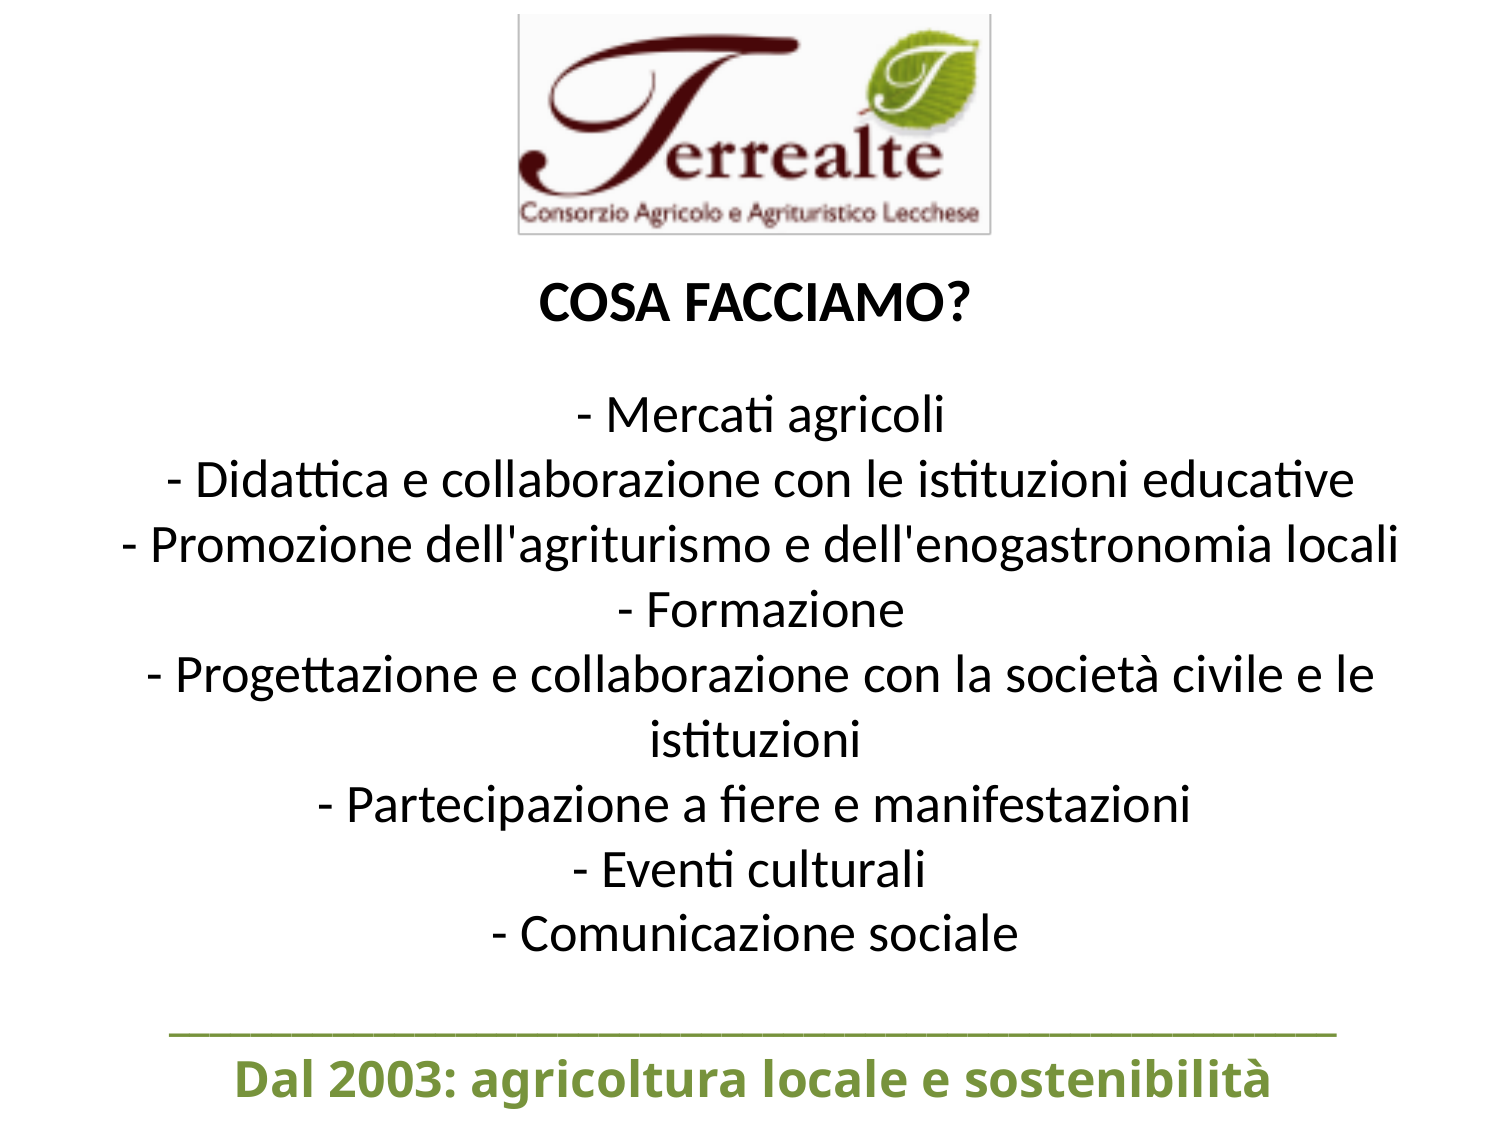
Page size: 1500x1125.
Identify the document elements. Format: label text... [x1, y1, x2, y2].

title COSA FACCIAMO? - Mercati agricoli - Didattica e collaborazione con le istituzioni educative - Promozione dell'agriturismo e dell'enogastronomia locali - Formazione - Progettazione e collaborazione con la società civile e le istituzioni - Partecipazione a fiere e manifestazioni - Eventi culturali - Comunicazione sociale [47, 286, 1465, 957]
picture [0, 14, 1500, 286]
text_box _________________________________________________________ Dal 2003: agricoltura locale e sostenibilità [6, 968, 1500, 1120]
